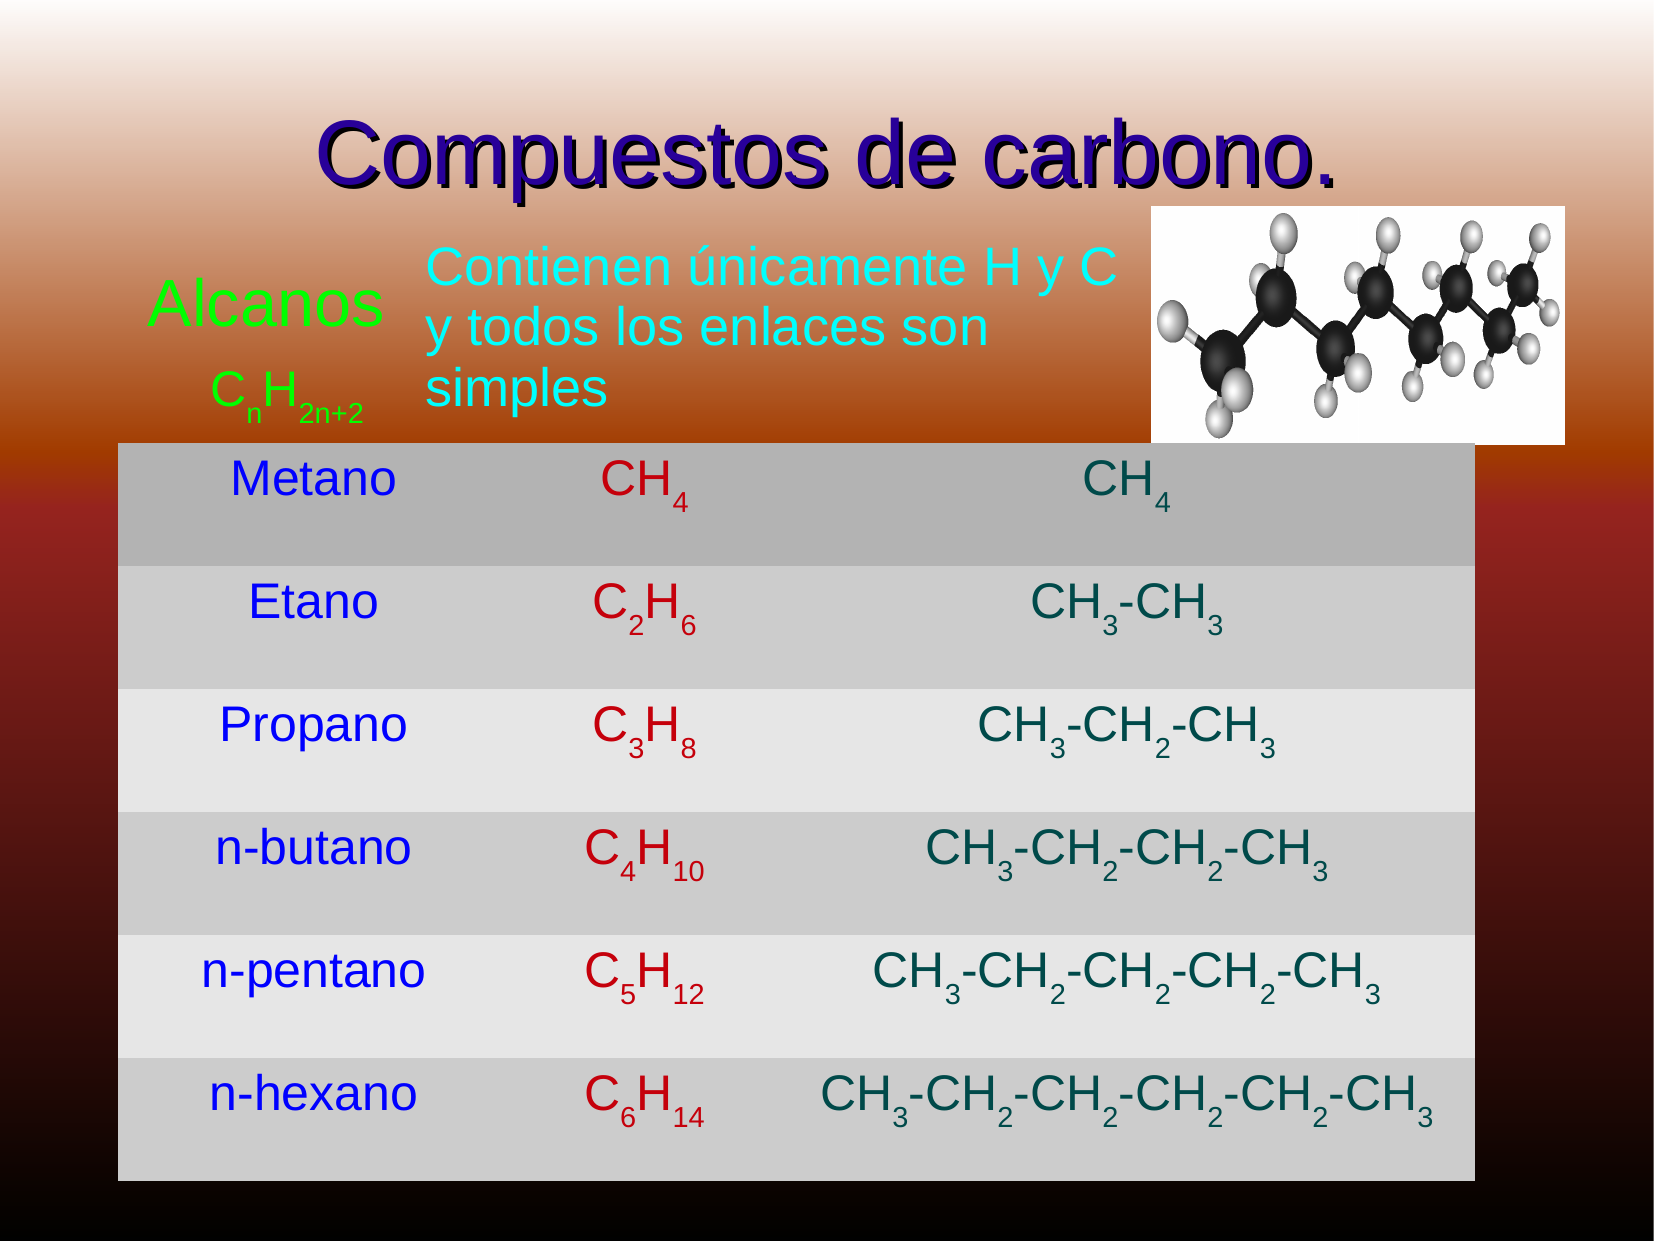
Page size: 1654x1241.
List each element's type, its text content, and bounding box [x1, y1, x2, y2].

title Compuestos de carbono. [82, 49, 1571, 257]
table_cell CH3-CH3 [779, 566, 1475, 689]
table_cell n-pentano [118, 935, 510, 1058]
table_cell Etano [118, 566, 510, 689]
text_box CnH2n+2 [161, 354, 414, 438]
table_cell CH3-CH2-CH3 [779, 689, 1475, 812]
list Alcanos [76, 265, 354, 355]
picture [0, 0, 1654, 1241]
table_cell C2H6 [510, 566, 779, 689]
table_cell CH3-CH2-CH2-CH2-CH3 [779, 935, 1475, 1058]
table_header Metano [118, 443, 510, 566]
table_cell C3H8 [510, 689, 779, 812]
table_cell C6H14 [510, 1058, 779, 1181]
table_cell CH3-CH2-CH2-CH2-CH2-CH3 [779, 1058, 1475, 1181]
table_cell C4H10 [510, 812, 779, 935]
table_cell n-butano [118, 812, 510, 935]
table_cell CH3-CH2-CH2-CH3 [779, 812, 1475, 935]
table_cell n-hexano [118, 1058, 510, 1181]
table_header CH4 [779, 443, 1475, 566]
table_header CH4 [510, 443, 779, 566]
table_cell C5H12 [510, 935, 779, 1058]
table_cell Propano [118, 689, 510, 812]
text_box Contienen únicamente H y C y todos los enlaces son simples [354, 257, 1123, 419]
